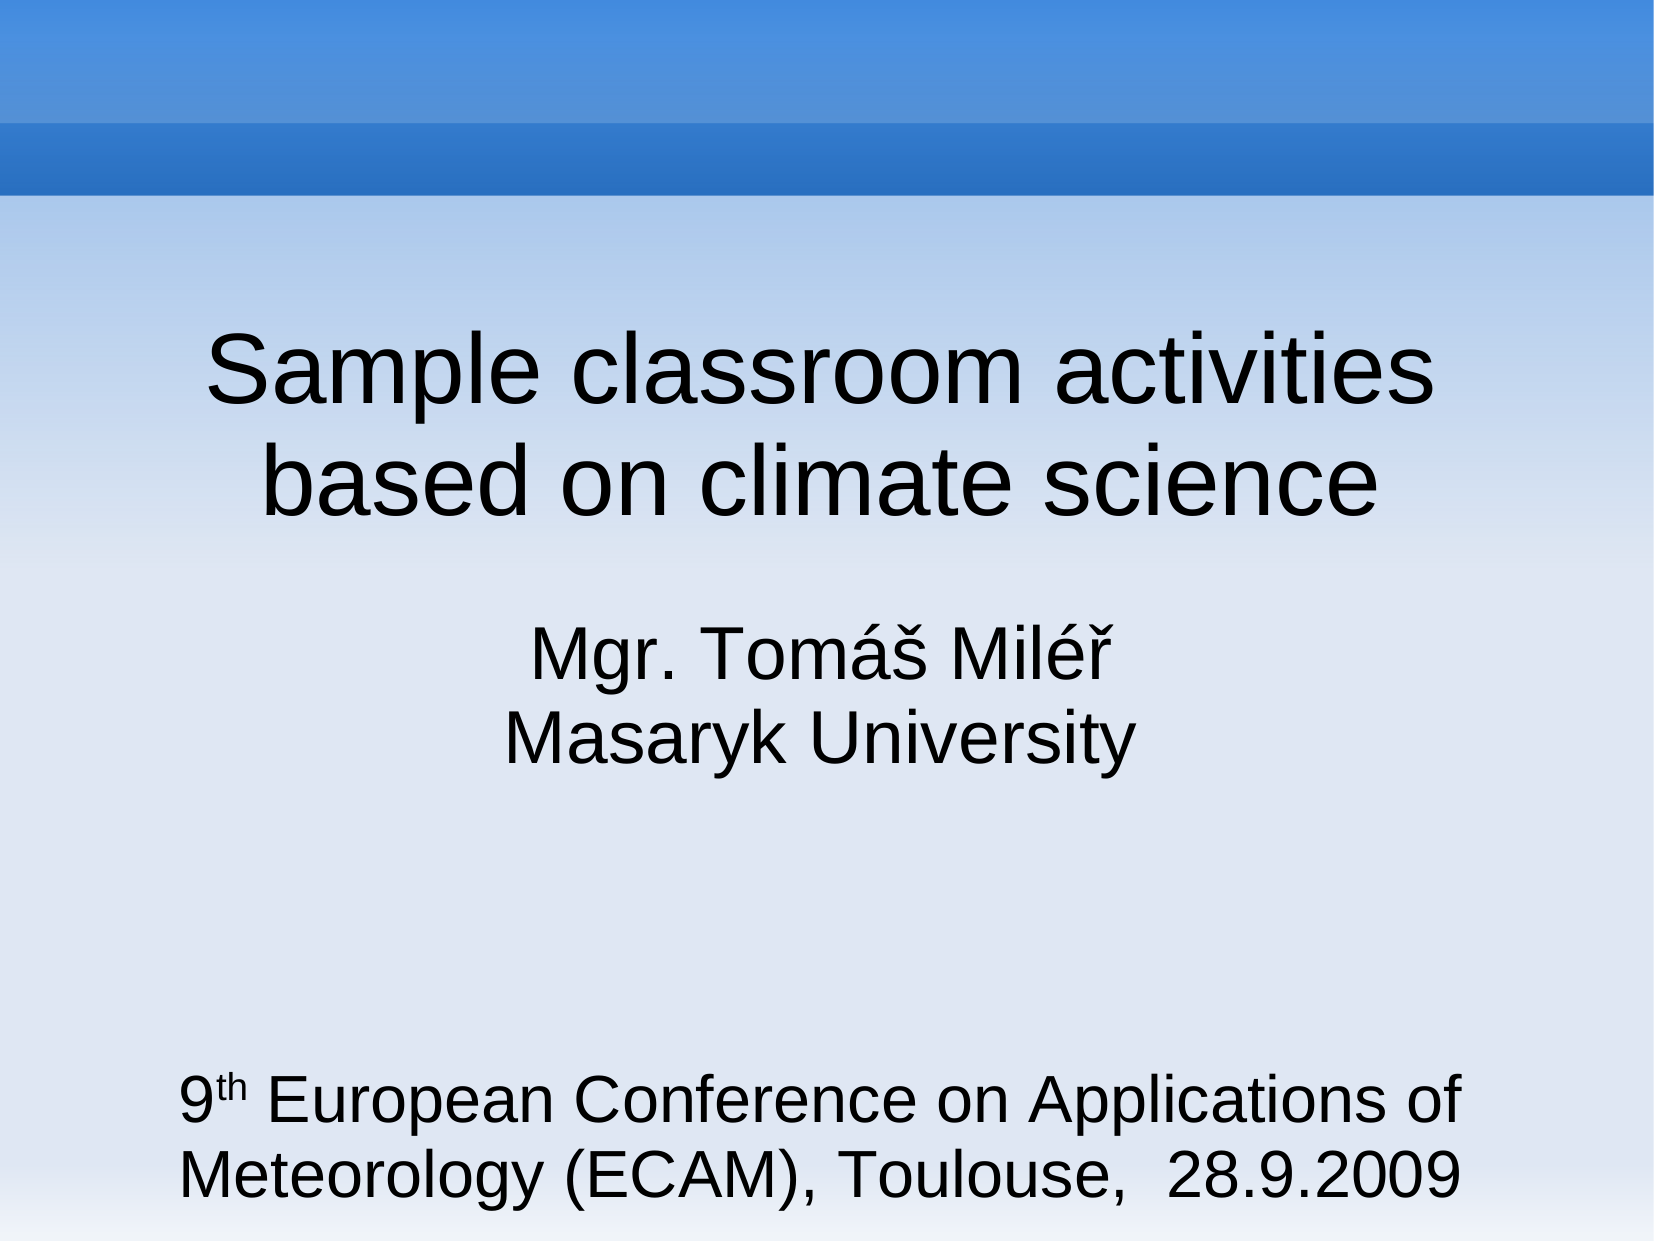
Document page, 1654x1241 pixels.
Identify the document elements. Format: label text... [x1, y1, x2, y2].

text_box 9th European Conference on Applications of Meteorology (ECAM), Toulouse, 28.9.2009 [76, 1053, 1565, 1221]
subtitle Sample classroom activities based on climate science Mgr. Tomáš Miléř Masaryk University [76, 236, 1565, 857]
picture [0, 0, 1654, 1241]
